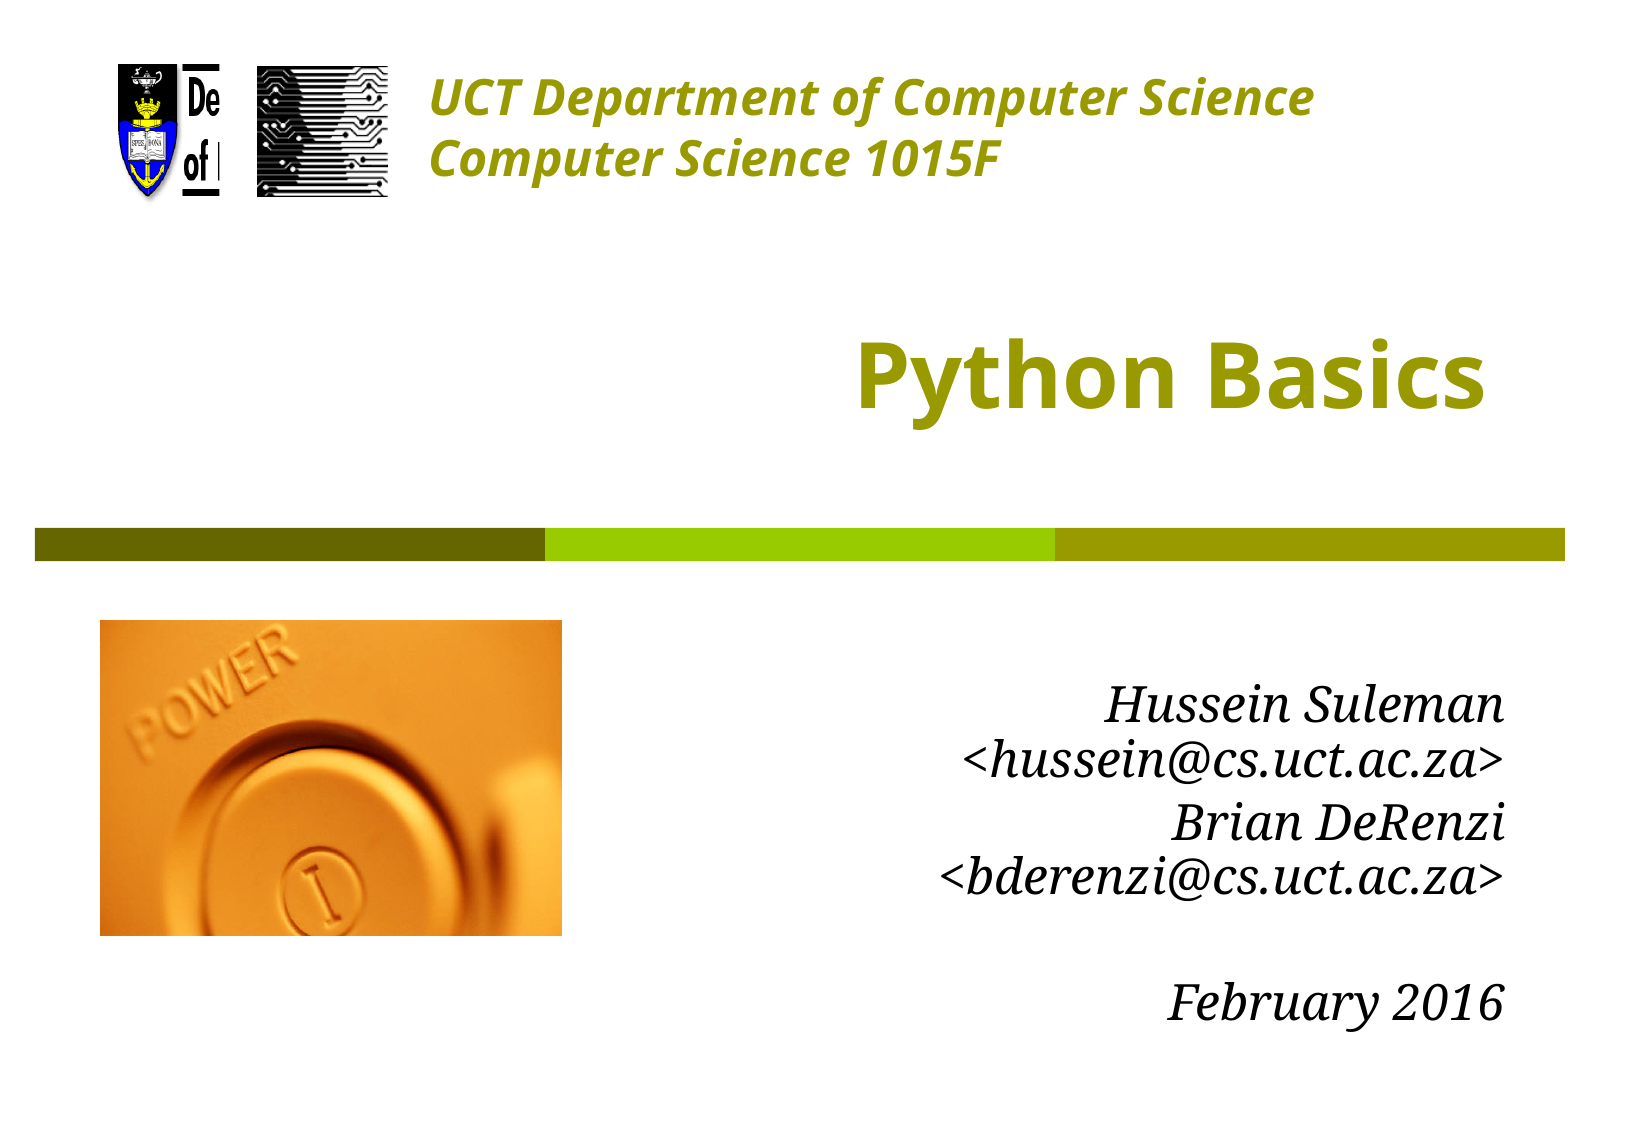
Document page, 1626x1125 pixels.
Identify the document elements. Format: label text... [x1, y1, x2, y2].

picture [118, 64, 220, 207]
text_box UCT Department of Computer Science Computer Science 1015F [413, 88, 1489, 195]
picture [100, 620, 562, 936]
picture [257, 66, 388, 197]
list Hussein Suleman <hussein@cs.uct.ac.za> Brian DeRenzi <bderenzi@cs.uct.ac.za> February 2016 [679, 679, 1506, 981]
title Python Basics [121, 309, 1503, 443]
